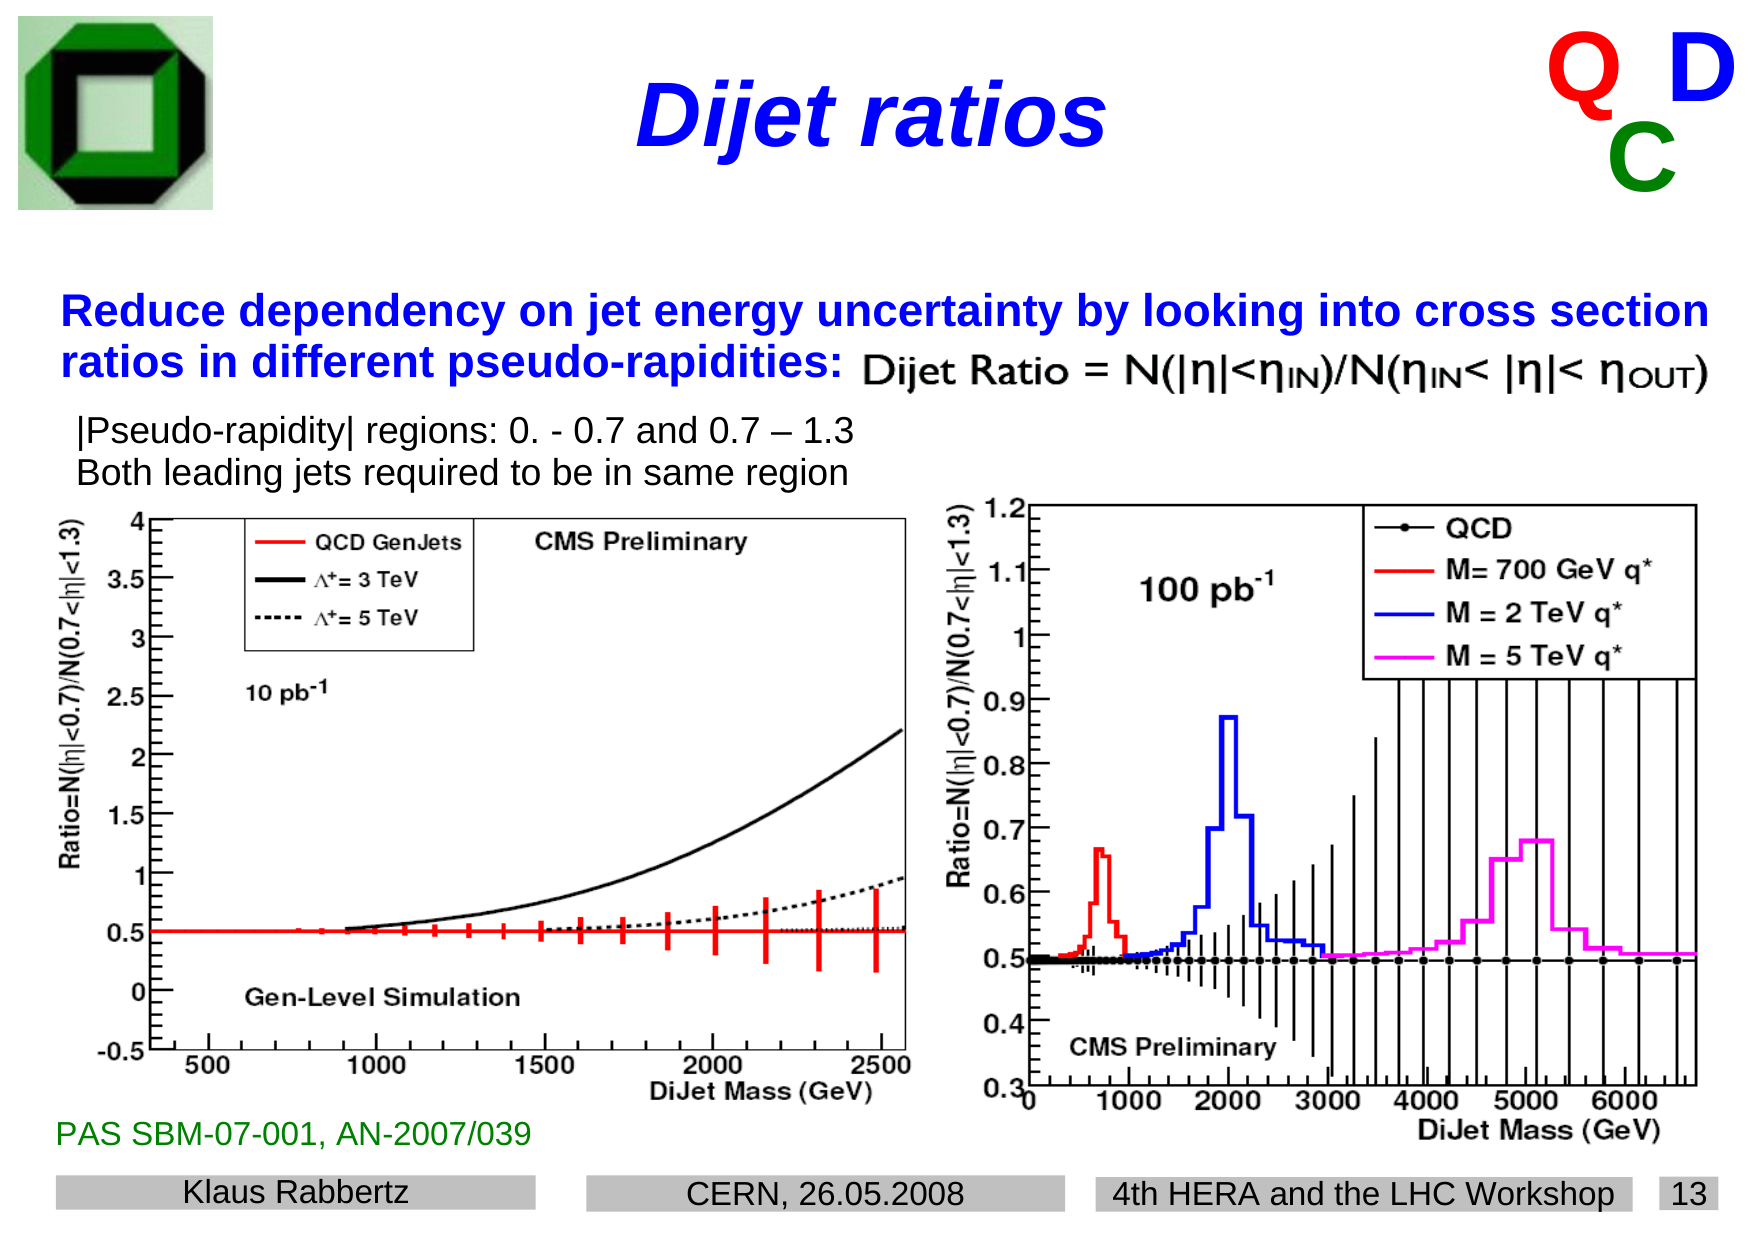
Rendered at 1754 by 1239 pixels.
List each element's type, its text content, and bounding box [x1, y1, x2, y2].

text_box PAS SBM-07-001, AN-2007/039 [43, 1103, 545, 1165]
text_box |Pseudo-rapidity| regions: 0. - 0.7 and 0.7 – 1.3 Both leading jets required to be in same region [63, 397, 869, 506]
title Dijet ratios [220, 16, 1525, 213]
text_box Reduce dependency on jet energy uncertainty by looking into cross section ratios in different pseudo-rapidities: [48, 273, 1688, 400]
picture [926, 483, 1714, 1162]
picture [851, 338, 1725, 413]
picture [40, 502, 924, 1121]
picture [18, 16, 213, 210]
